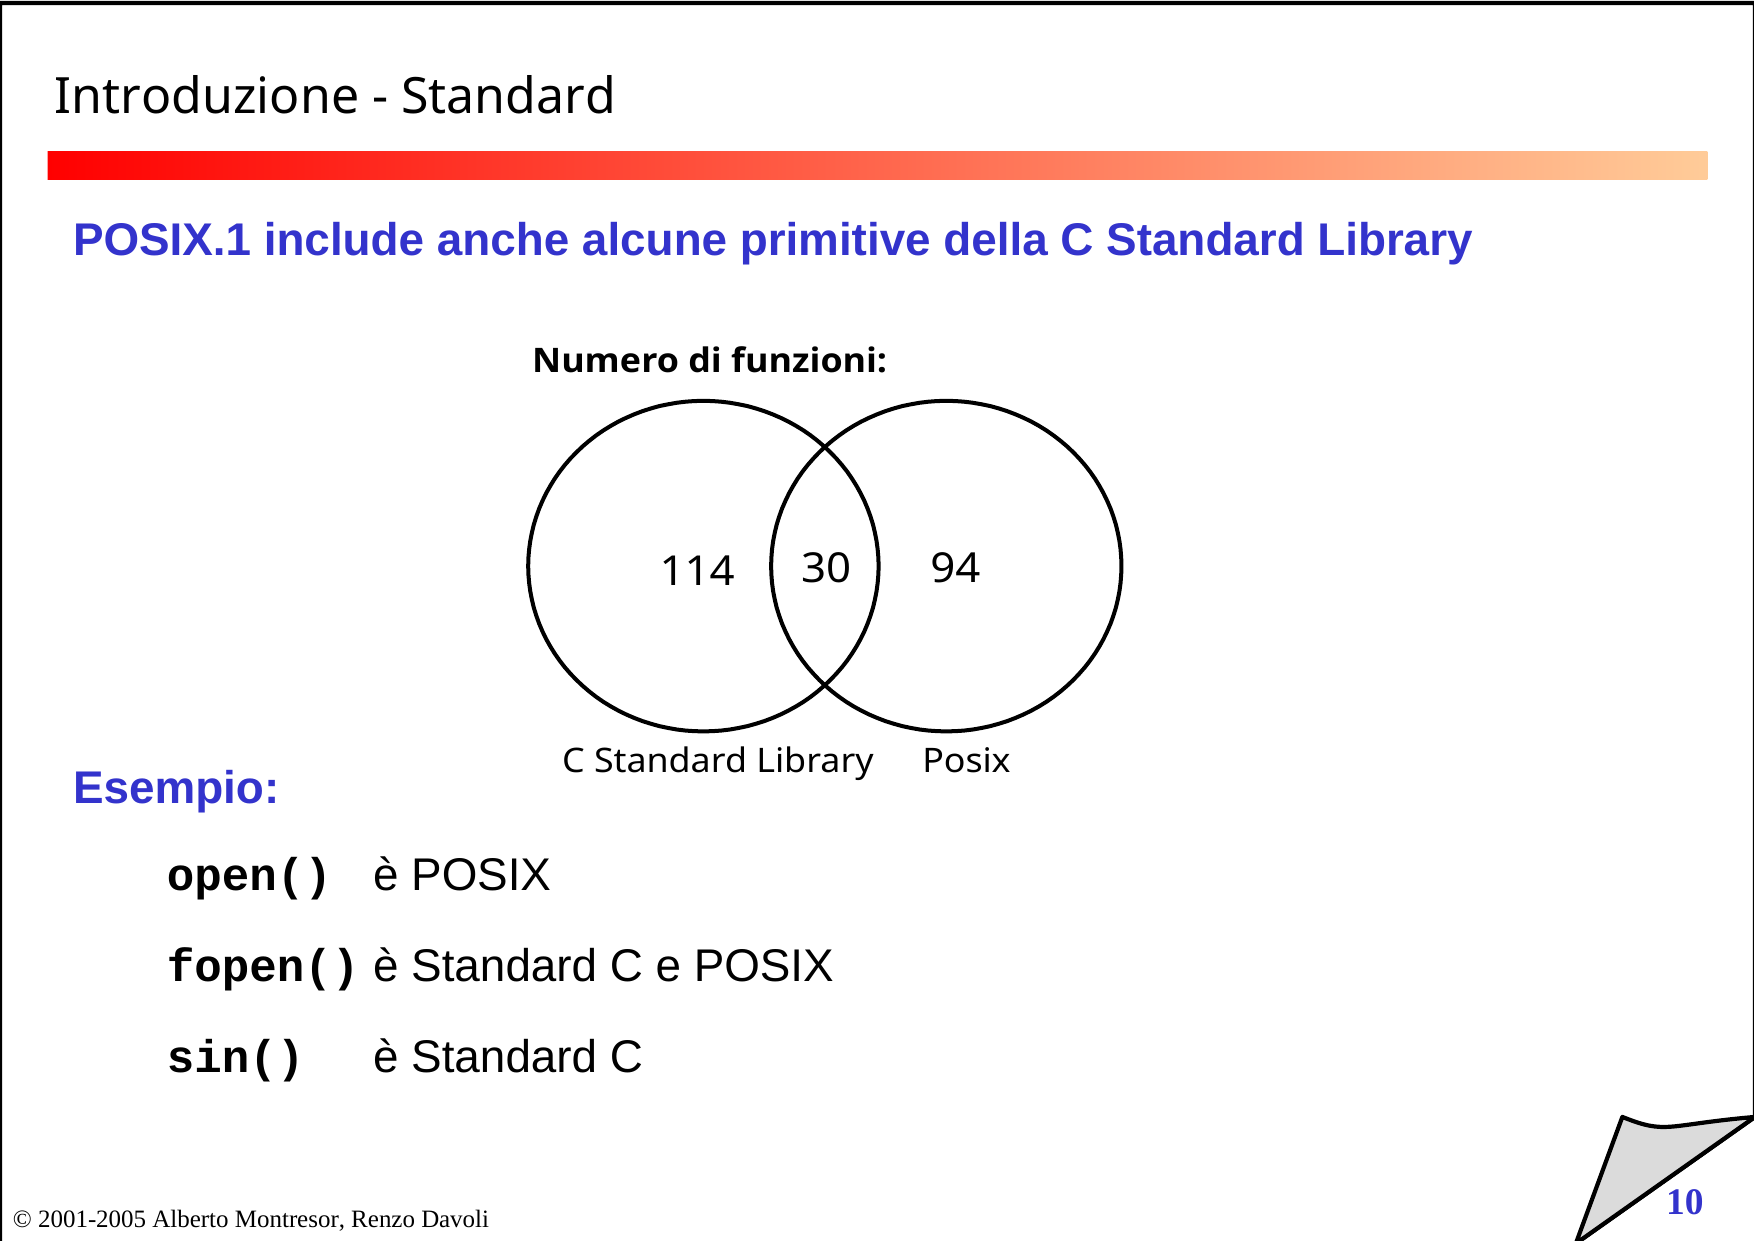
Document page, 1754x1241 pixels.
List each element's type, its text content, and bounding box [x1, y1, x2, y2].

picture [526, 344, 1126, 784]
list POSIX.1 include anche alcune primitive della C Standard Library Esempio: open() è POSIX fopen() è Standard C e POSIX sin() è Standard C [58, 206, 1696, 1175]
title Introduzione - Standard [40, 49, 1714, 144]
